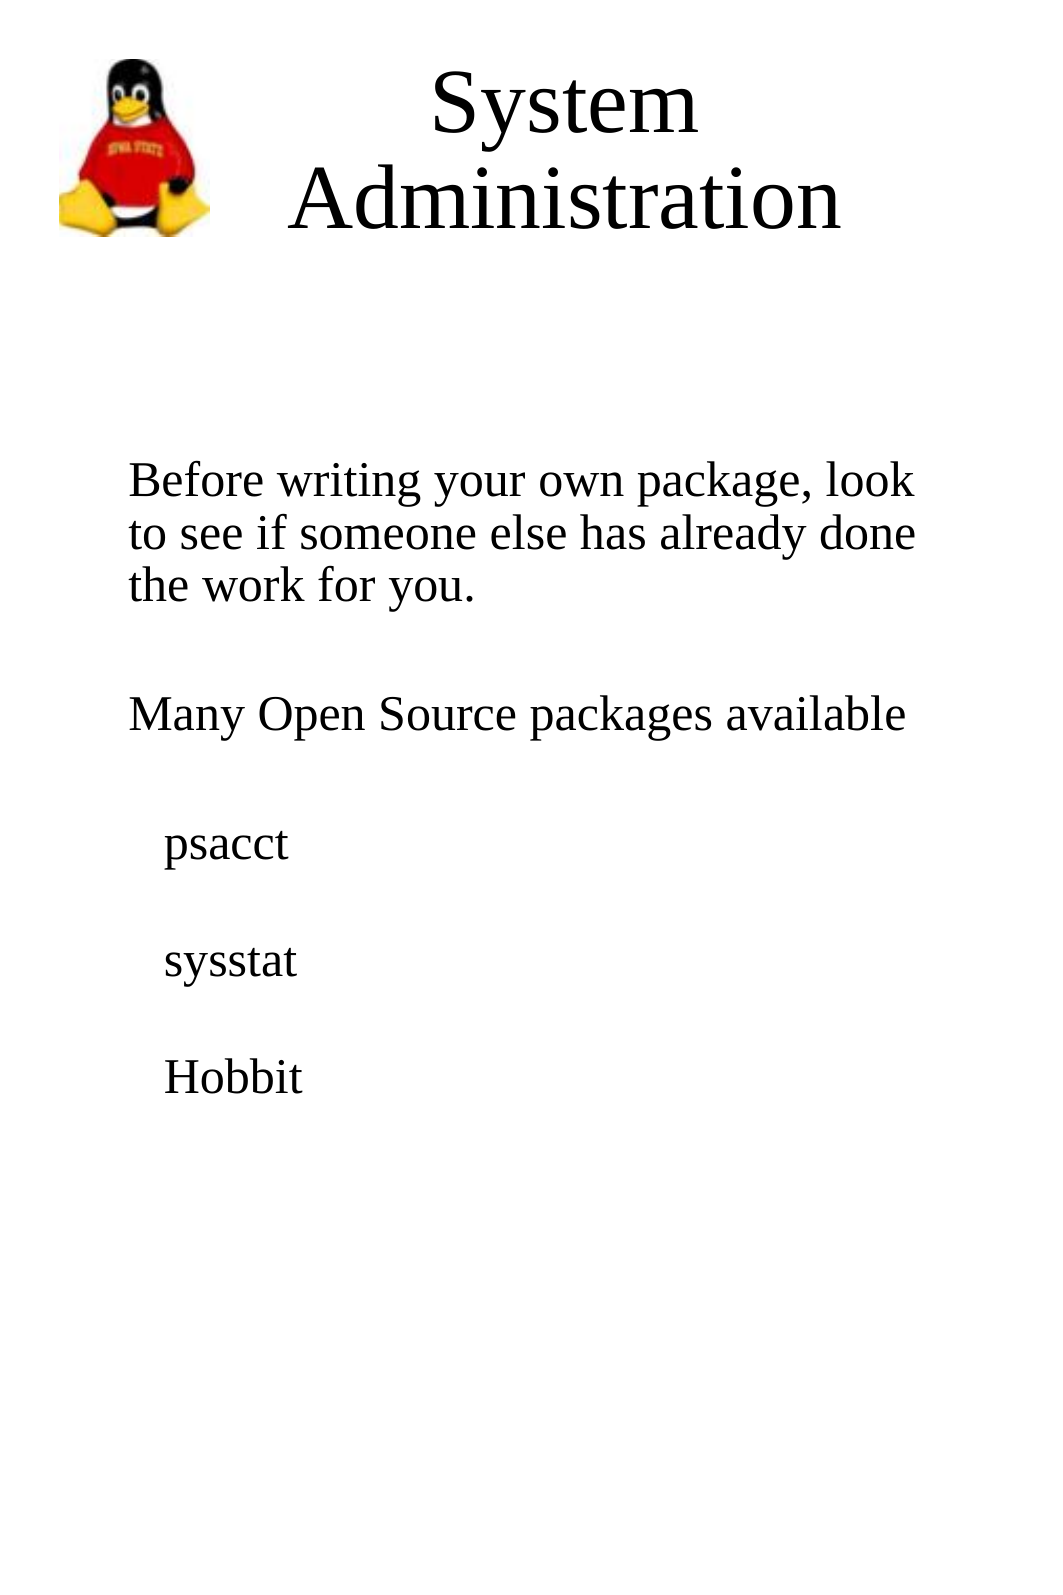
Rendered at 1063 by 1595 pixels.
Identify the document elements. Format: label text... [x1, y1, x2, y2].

subtitle Before writing your own package, look to see if someone else has already done the work for you. Many Open Source packages available psacct sysstat Hobbit [128, 168, 936, 1595]
picture [59, 59, 210, 237]
title System Administration [237, 28, 893, 168]
